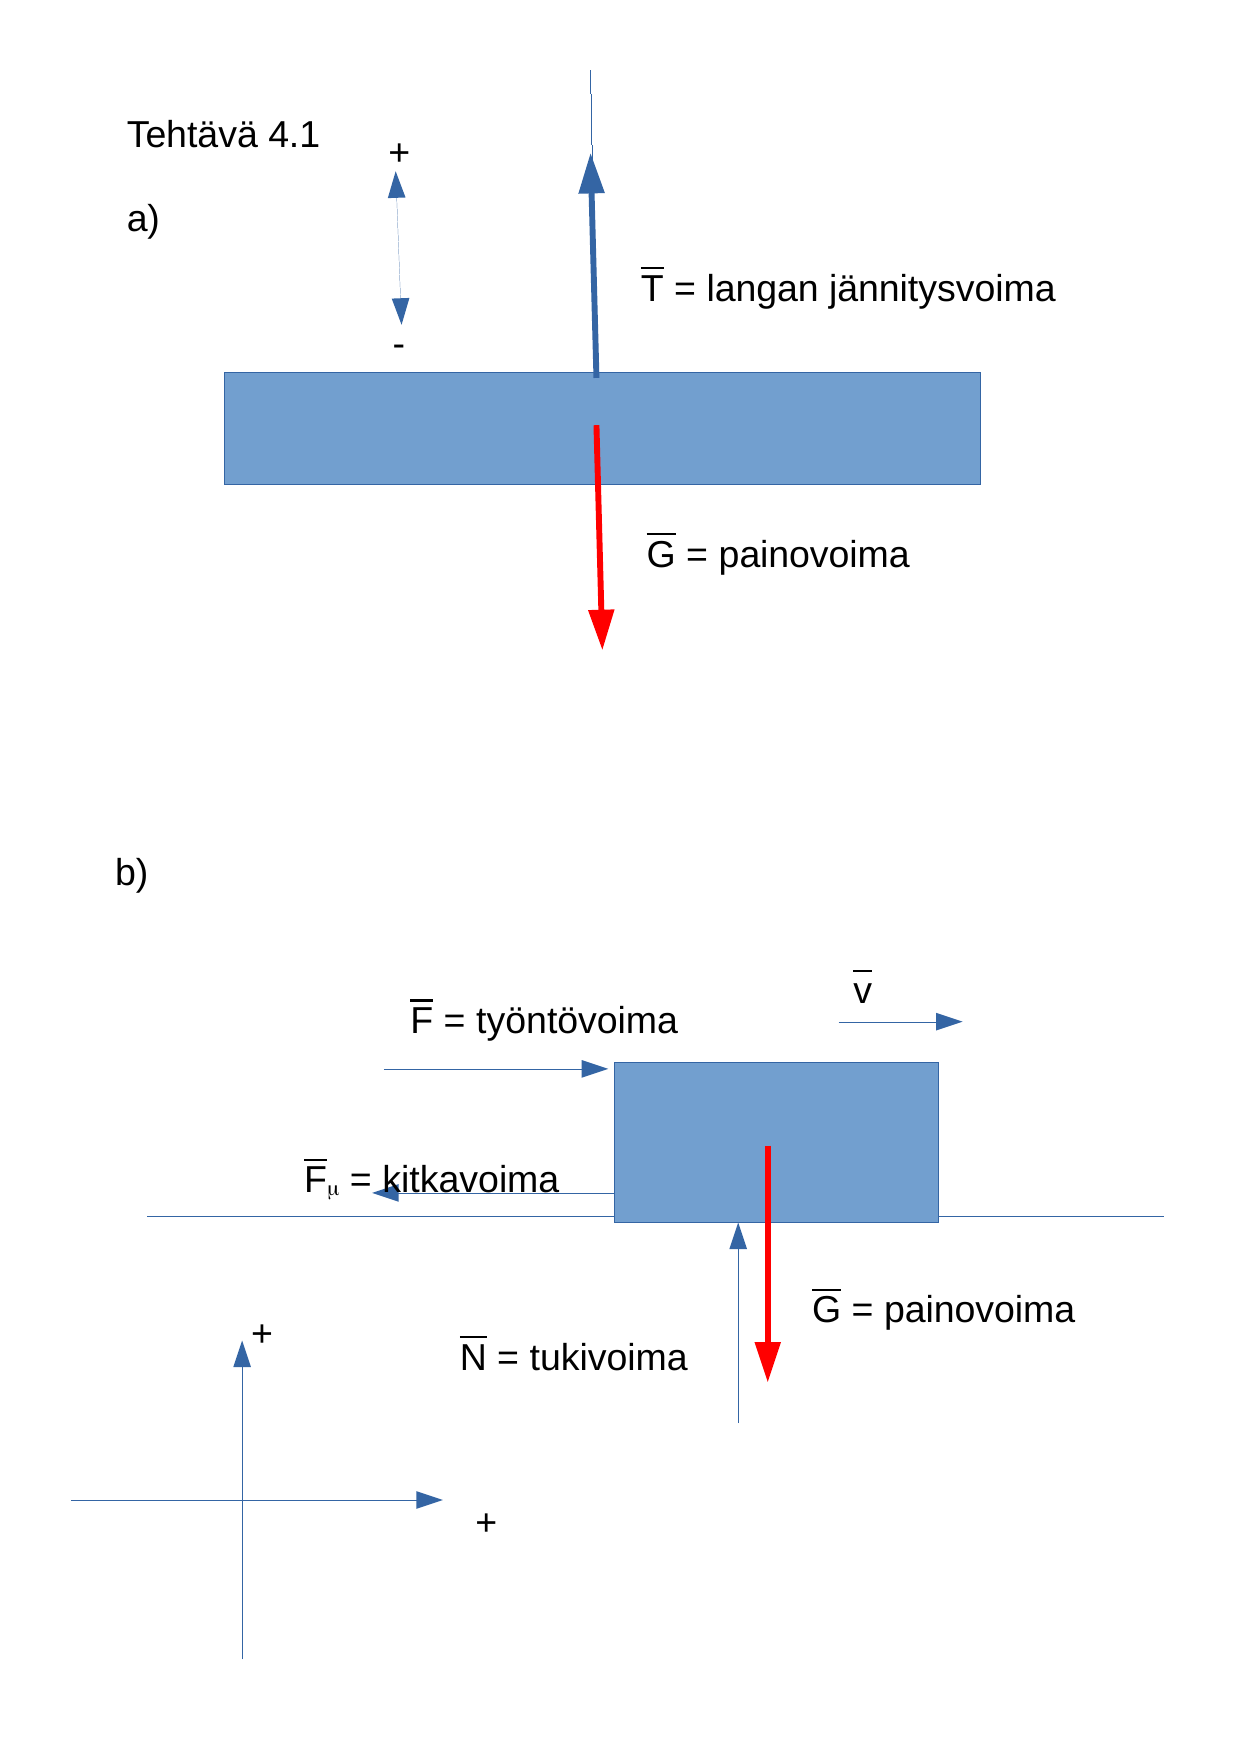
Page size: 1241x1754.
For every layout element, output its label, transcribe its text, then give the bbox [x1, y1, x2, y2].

text_box [224, 372, 981, 485]
text_box Tehtävä 4.1 a) [112, 106, 336, 248]
text_box Fm = kitkavoima [289, 1151, 587, 1225]
text_box F = työntövoima [395, 992, 694, 1049]
text_box + [236, 1305, 288, 1362]
text_box T = langan jännitysvoima [625, 259, 1071, 317]
text_box b) [100, 844, 164, 902]
text_box + [373, 124, 426, 181]
text_box + [460, 1494, 513, 1551]
text_box v [838, 962, 888, 1020]
text_box G = painovoima [631, 525, 925, 583]
text_box [614, 1062, 939, 1223]
text_box G = painovoima [797, 1281, 1091, 1339]
text_box N = tukivoima [445, 1328, 703, 1386]
text_box - [377, 315, 421, 373]
